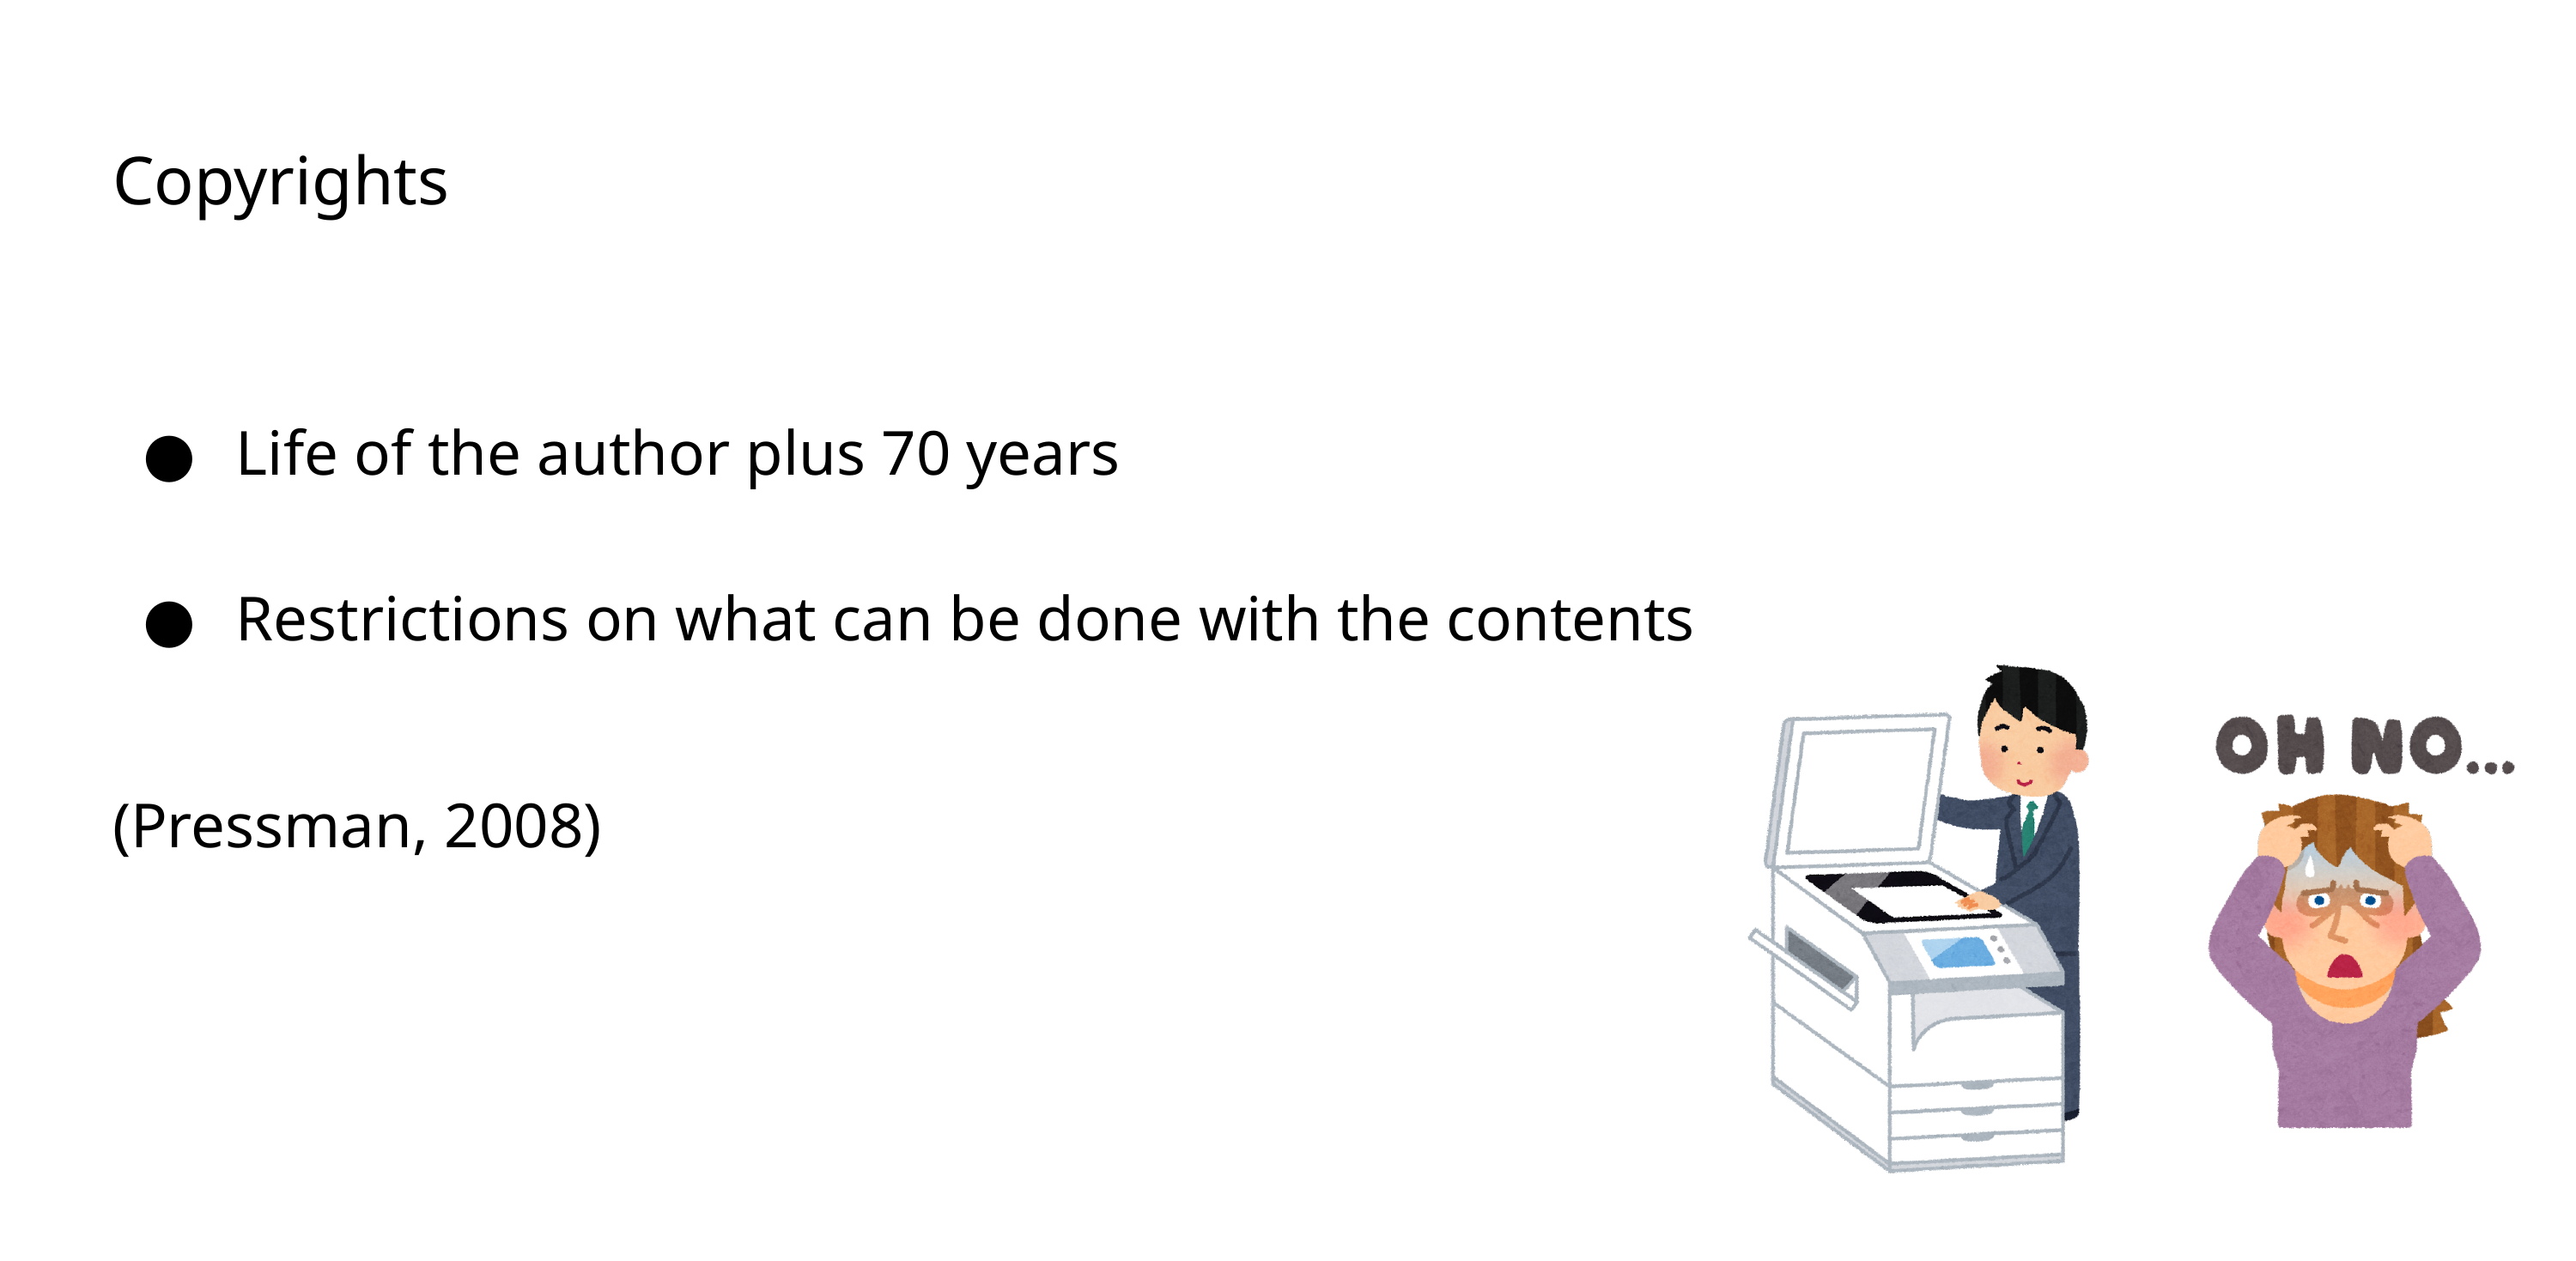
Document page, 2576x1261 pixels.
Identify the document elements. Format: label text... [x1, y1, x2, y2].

list Life of the author plus 70 years Restrictions on what can be done with the contents (Pressman, 2008) [88, 302, 2488, 1120]
picture [2159, 695, 2534, 1143]
title Copyrights [88, 109, 2488, 250]
picture [1737, 652, 2112, 1185]
